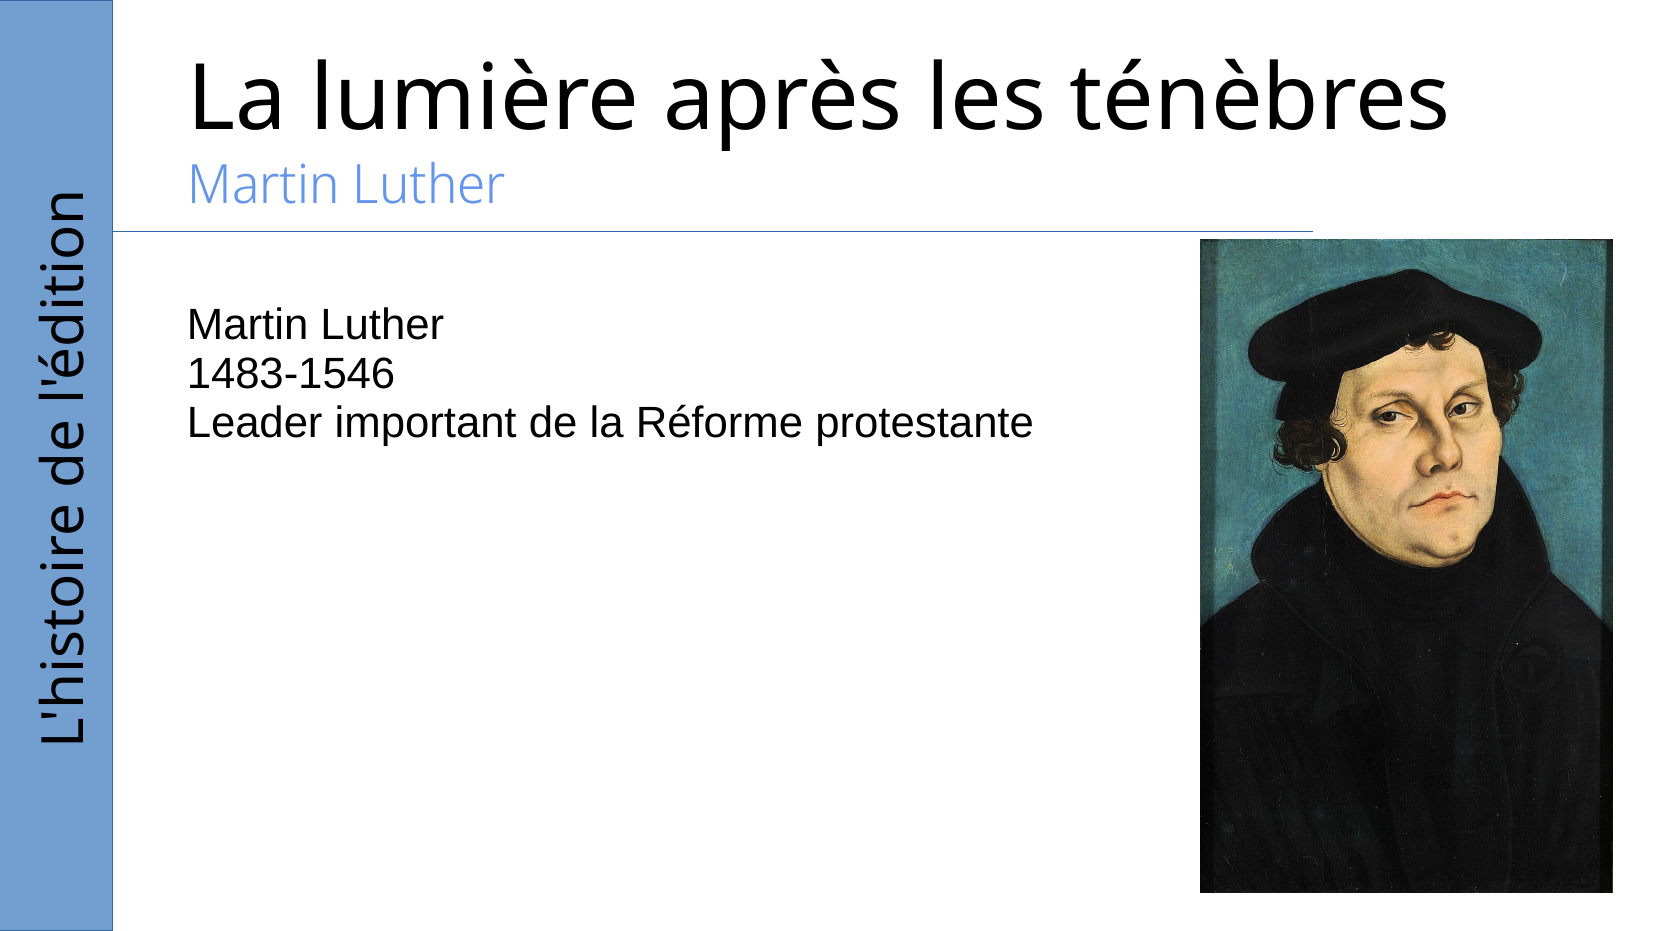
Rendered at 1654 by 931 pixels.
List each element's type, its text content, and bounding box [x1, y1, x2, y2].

text_box L'histoire de l'édition [13, 37, 105, 901]
title Martin Luther [187, 125, 1571, 239]
title La lumière après les ténèbres [187, 33, 1571, 125]
text_box [0, 0, 113, 931]
picture [1200, 239, 1613, 893]
text_box Martin Luther 1483-1546 Leader important de la Réforme protestante [186, 300, 1163, 805]
